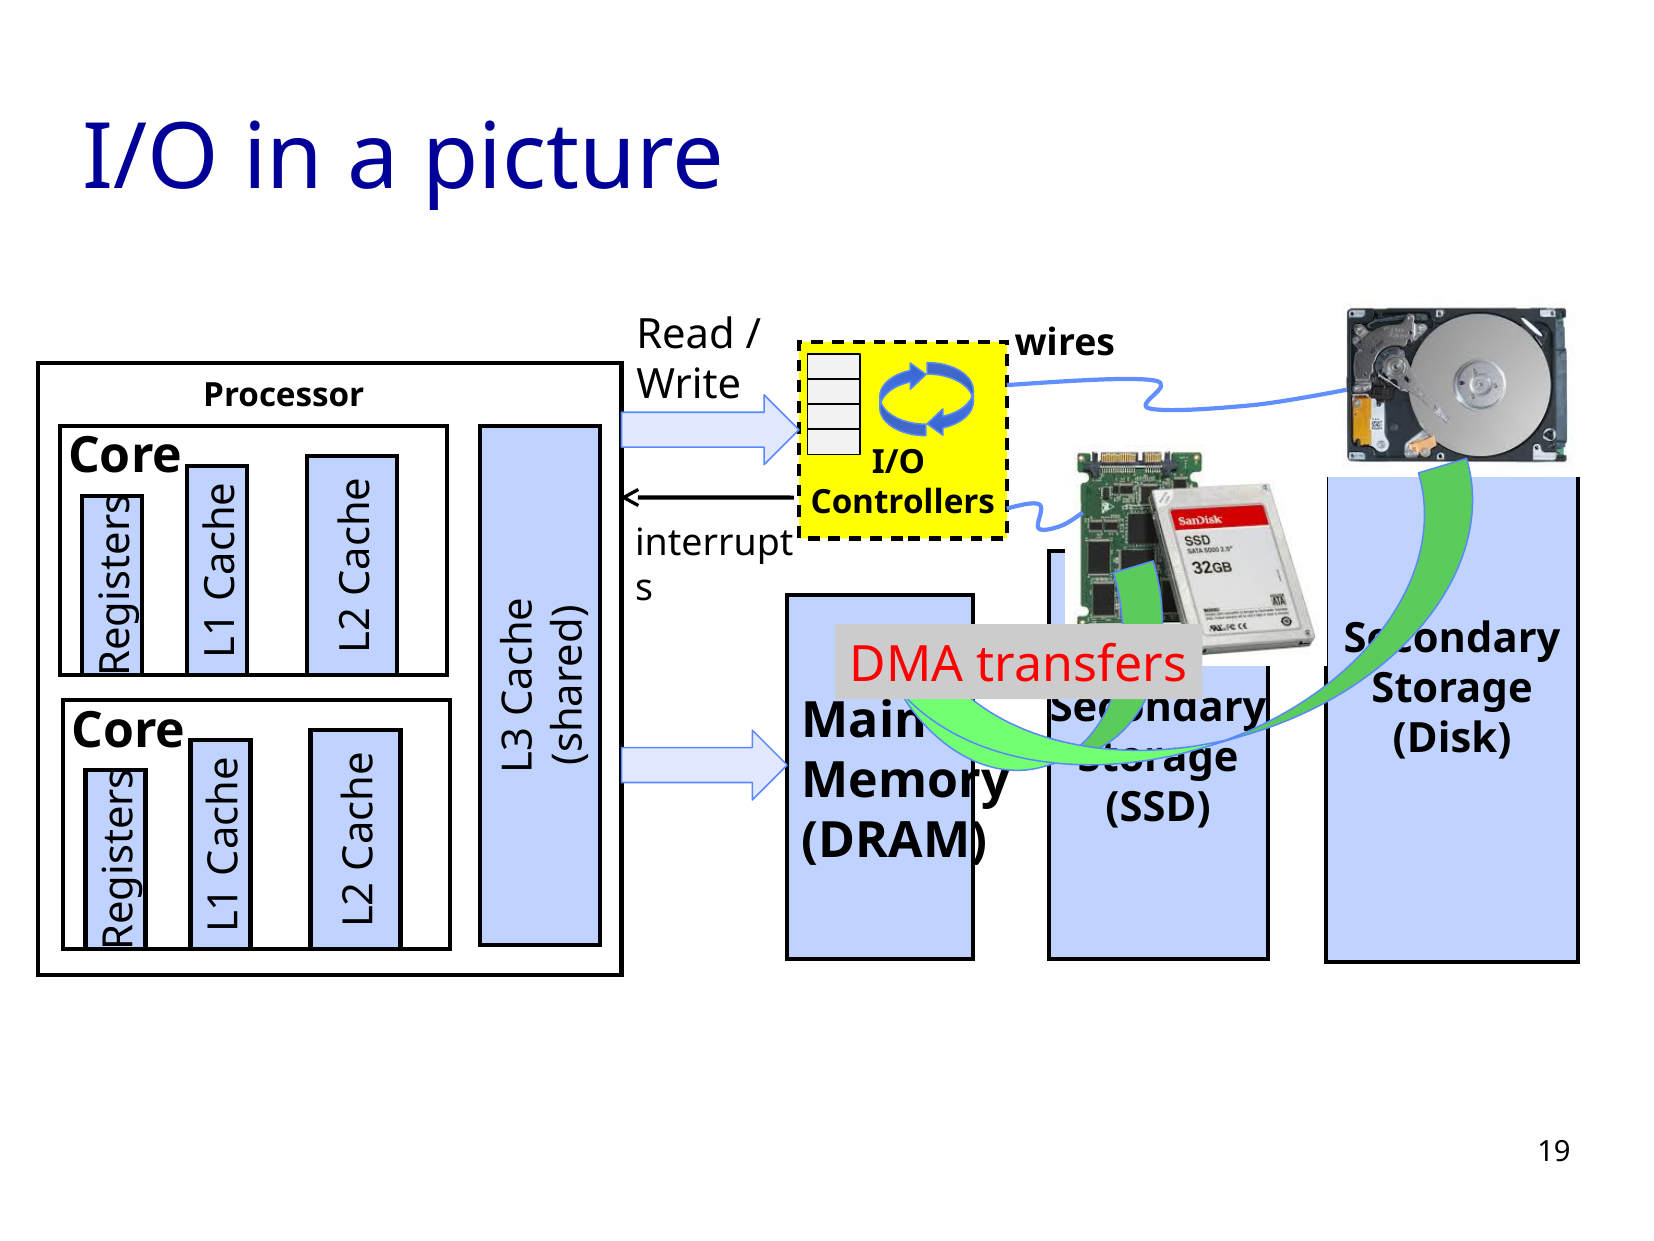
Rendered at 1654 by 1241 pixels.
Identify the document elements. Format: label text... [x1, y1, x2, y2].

text_box [905, 458, 1473, 771]
text_box Main Memory (DRAM) [787, 595, 973, 959]
text_box Registers [85, 770, 146, 947]
text_box L2 Cache [307, 455, 398, 676]
text_box Read / Write [621, 299, 799, 415]
text_box L1 Cache [187, 466, 248, 676]
text_box [927, 362, 974, 436]
text_box L3 Cache (shared) [480, 425, 601, 946]
text_box Core [56, 689, 201, 765]
text_box wires [999, 311, 1131, 371]
text_box L2 Cache [310, 730, 401, 950]
text_box Registers [82, 496, 143, 673]
text_box Core [53, 415, 198, 491]
picture [1065, 294, 1604, 666]
text_box [807, 353, 861, 455]
text_box [879, 363, 926, 436]
text_box DMA transfers [835, 624, 1203, 700]
text_box Secondary Storage (SSD) [1110, 666, 1268, 750]
text_box I/O Controllers [799, 341, 1007, 539]
text_box Secondary Storage (SSD) [1048, 729, 1268, 959]
text_box Secondary Storage (Disk) [1326, 477, 1579, 963]
text_box Secondary Storage (SSD) [1048, 700, 1102, 745]
text_box L1 Cache [190, 740, 251, 950]
text_box [621, 730, 788, 800]
text_box interrupts [620, 510, 826, 615]
text_box [621, 415, 800, 465]
text_box Processor [188, 366, 380, 421]
title I/O in a picture [82, 49, 1571, 257]
text_box Secondary Storage (SSD) [1048, 551, 1065, 624]
text_box [1113, 560, 1163, 624]
text_box Secondary Storage (Disk) [1326, 477, 1424, 684]
